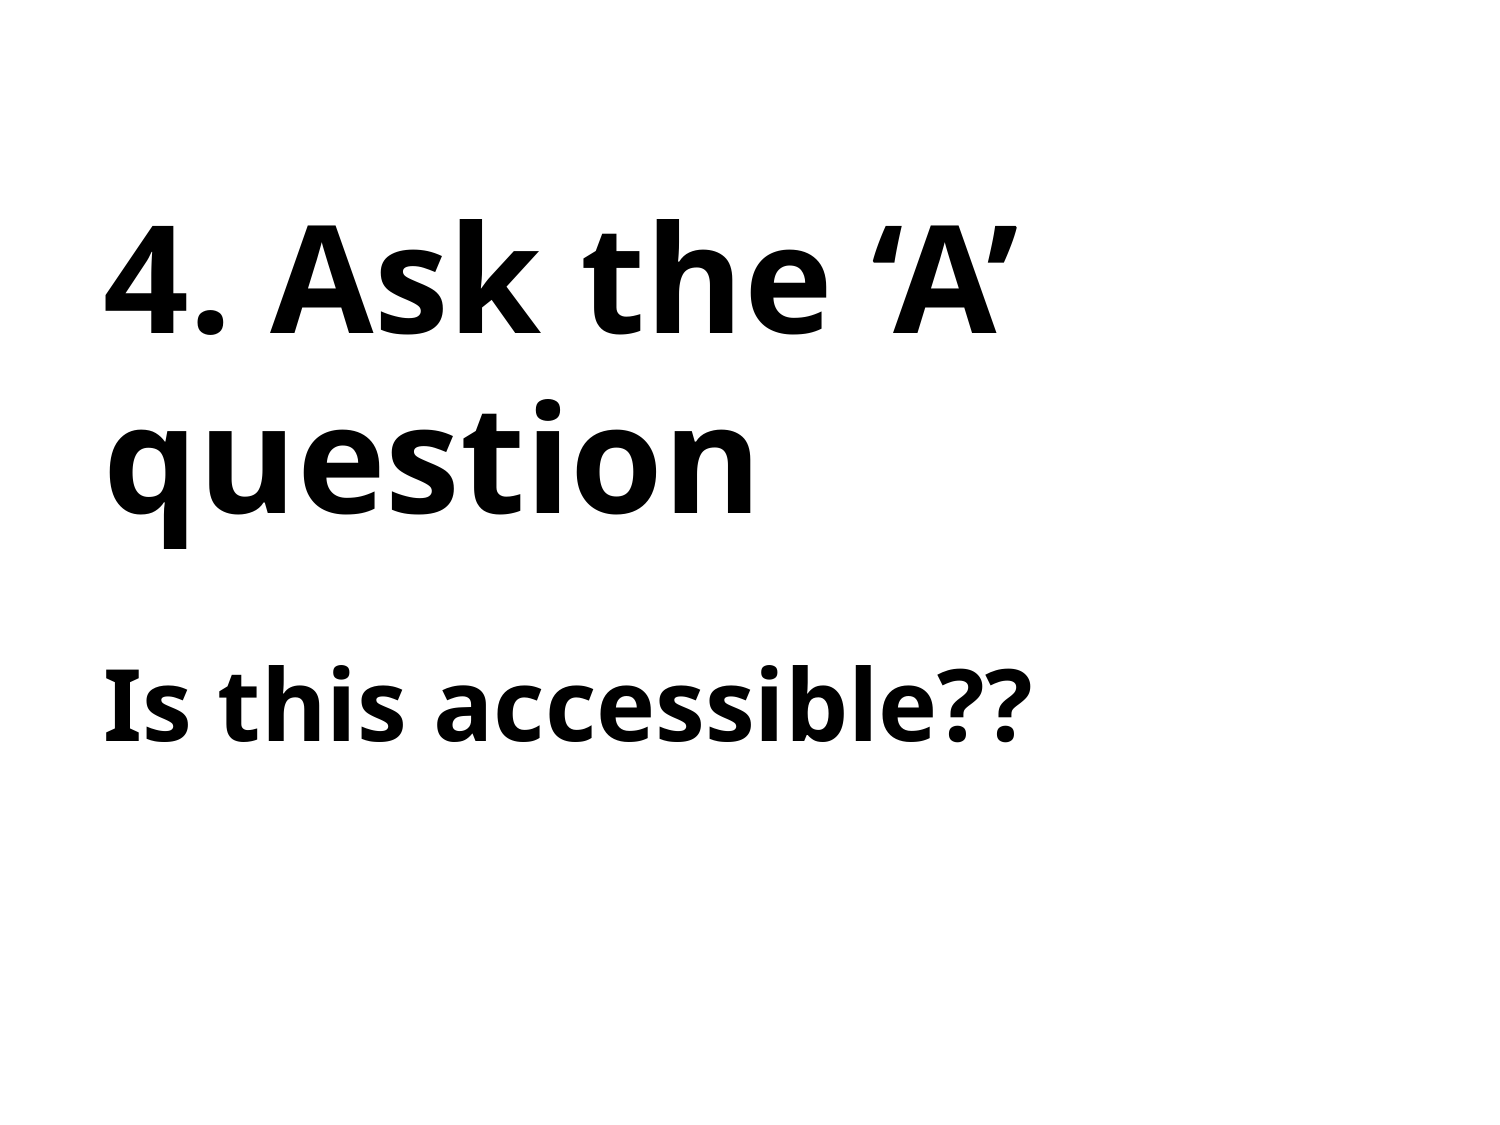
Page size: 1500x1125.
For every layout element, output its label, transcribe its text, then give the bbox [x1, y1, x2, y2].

text_box 4. Ask the ‘A’ question [88, 168, 1500, 559]
text_box Is this accessible?? [88, 626, 1500, 777]
